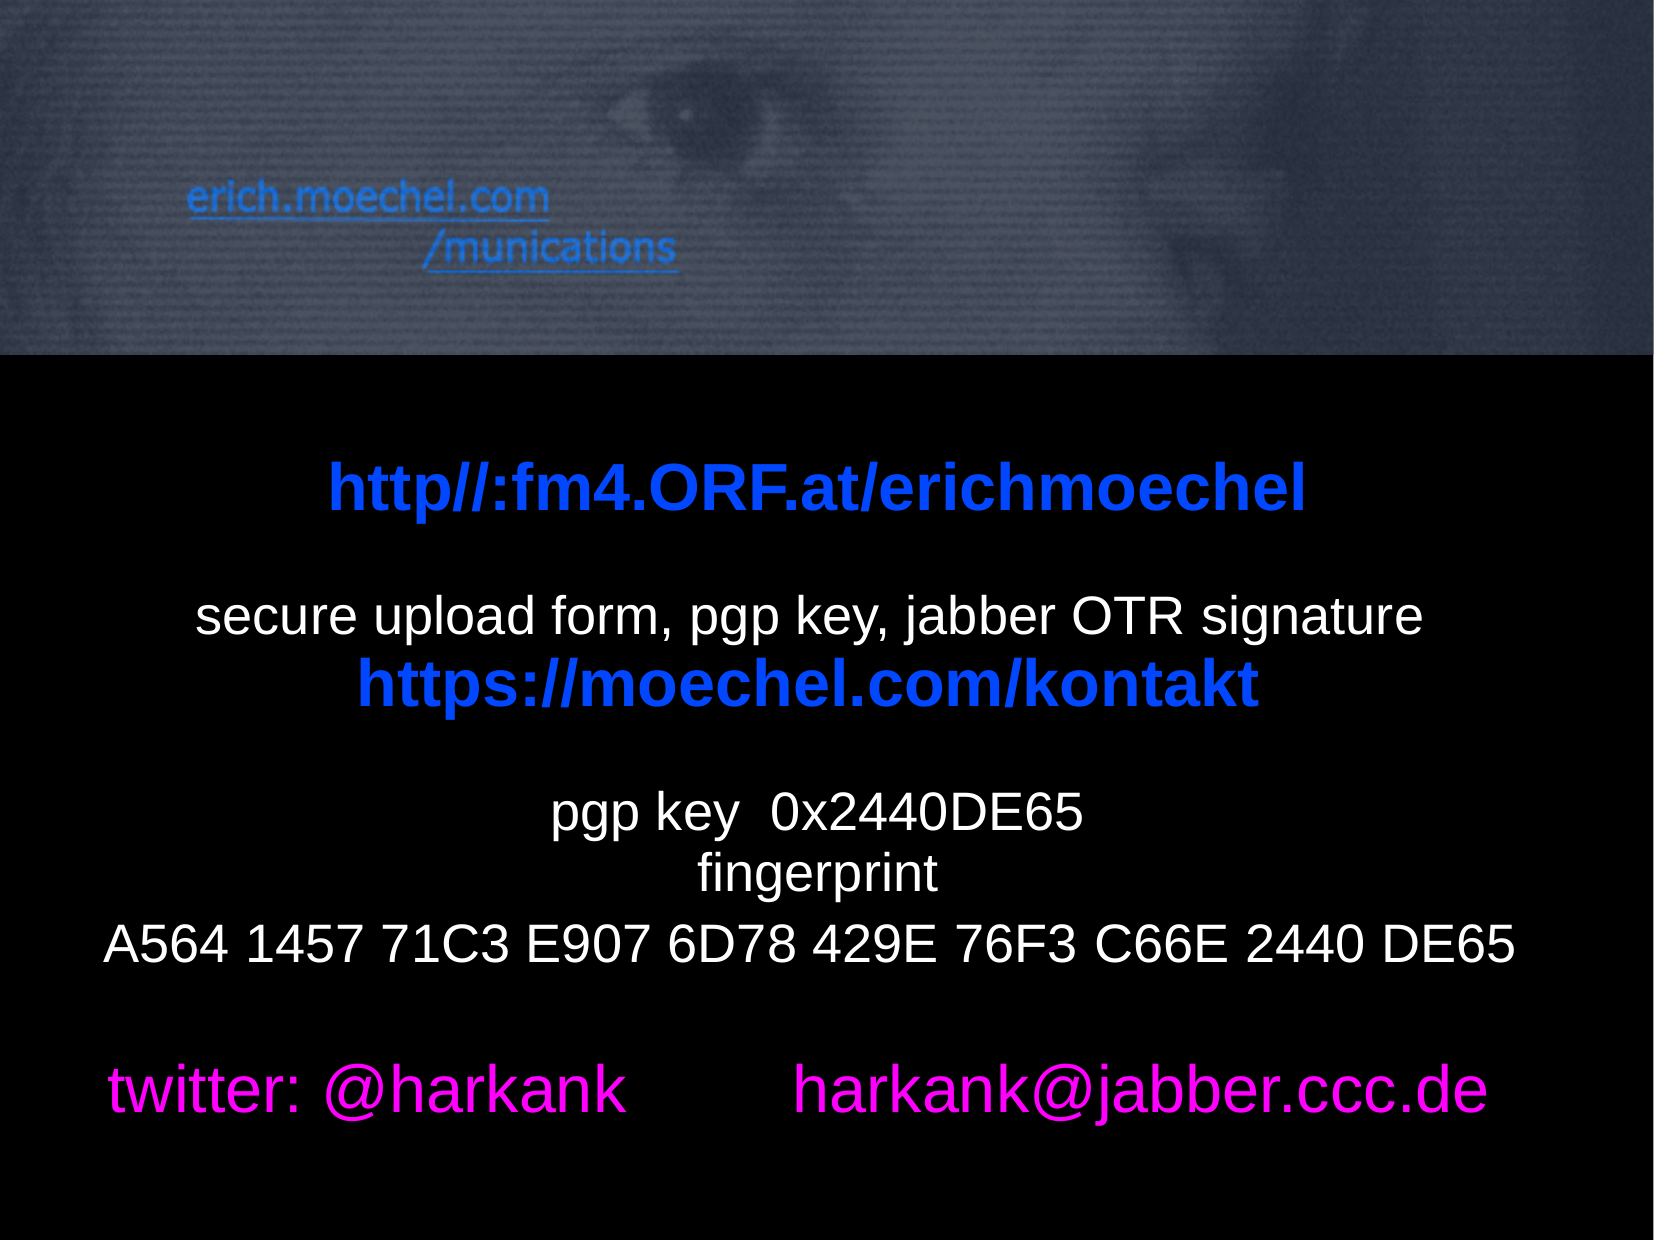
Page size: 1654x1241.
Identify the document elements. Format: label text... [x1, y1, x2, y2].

picture [0, 0, 1654, 355]
text_box http//:fm4.ORF.at/erichmoechel secure upload form, pgp key, jabber OTR signature https://moechel.com/kontakt pgp key 0x2440DE65 fingerprint A564 1457 71C3 E907 6D78 429E 76F3 C66E 2440 DE65 twitter: @harkank harkank@jabber.ccc.de [88, 442, 1548, 1241]
